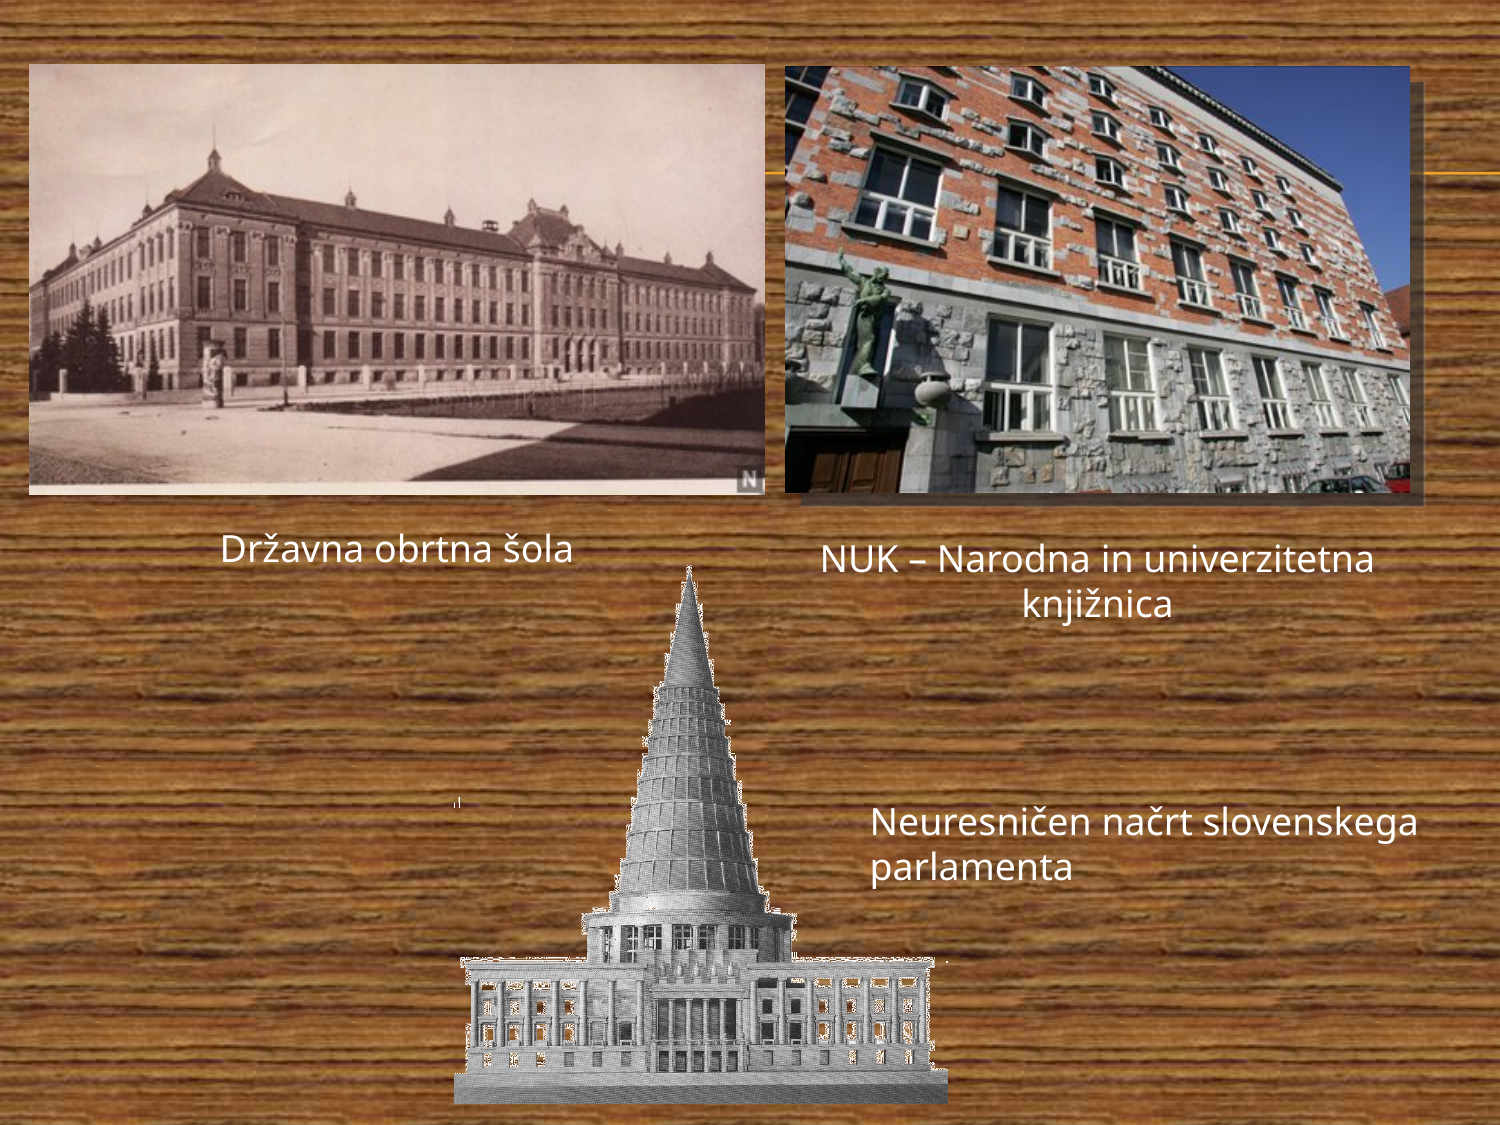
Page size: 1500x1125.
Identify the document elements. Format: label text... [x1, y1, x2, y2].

picture [0, 0, 1500, 1125]
text_box NUK – Narodna in univerzitetna knjižnica [785, 528, 1410, 633]
text_box Neuresničen načrt slovenskega parlamenta [854, 790, 1435, 896]
text_box Državna obrtna šola [29, 517, 765, 578]
